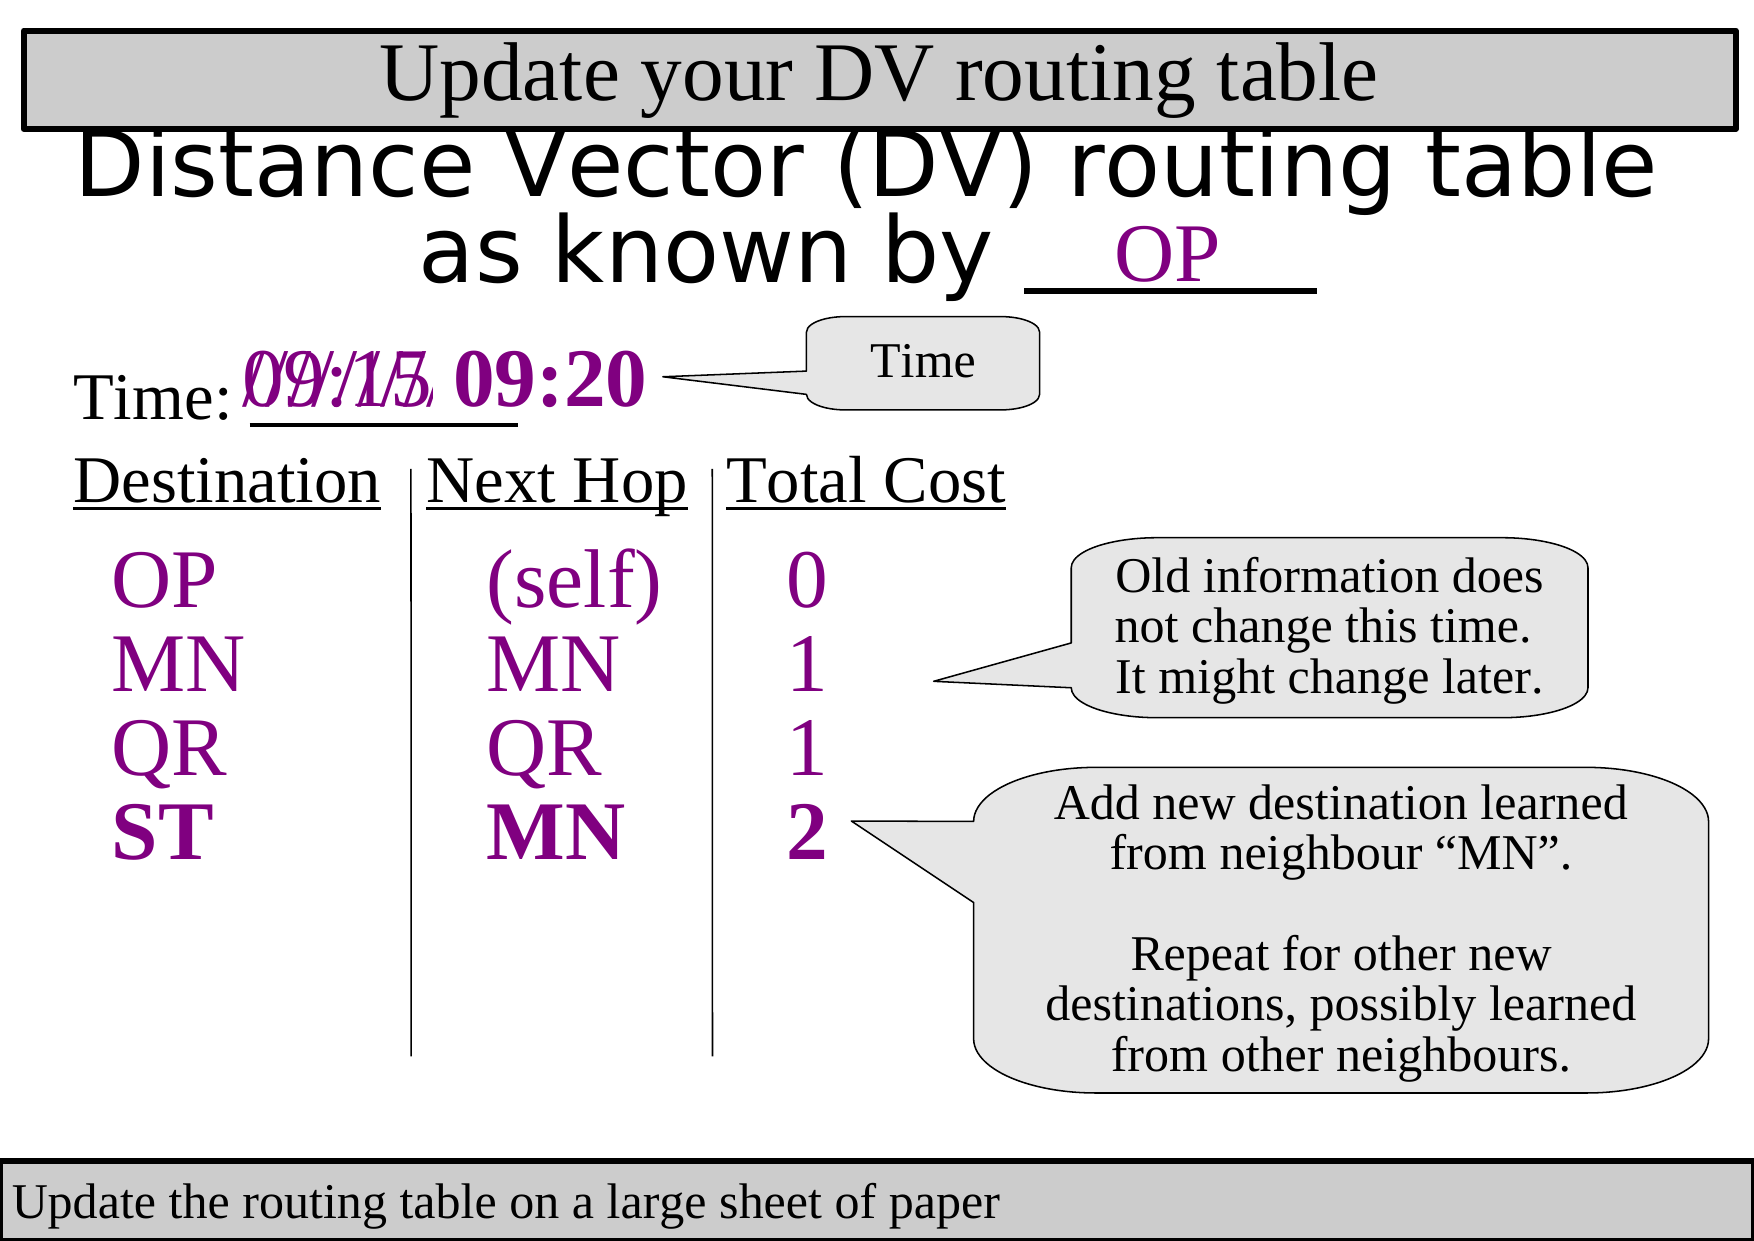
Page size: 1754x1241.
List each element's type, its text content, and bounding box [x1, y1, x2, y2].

text_box 09:15 09:20 [253, 354, 273, 404]
title Distance Vector (DV) routing table as known by [40, 129, 1695, 337]
text_box Time: Destination Next Hop Total Cost [58, 357, 1465, 1103]
text_box Time [662, 316, 1040, 410]
text_box OP (self) 0 MN MN 1 QR QR 1 ST MN 2 [111, 540, 1033, 969]
text_box 09:15 09:20 [620, 355, 632, 403]
text_box OP [1114, 214, 1230, 307]
text_box Update your DV routing table [23, 30, 1736, 129]
text_box Update the routing table on a large sheet of paper [0, 1161, 1754, 1241]
text_box 09:15 09:20 [242, 339, 644, 433]
text_box Time: Destination Next Hop Total Cost [1033, 687, 1465, 774]
text_box Add new destination learned from neighbour “MN”. Repeat for other new destinations, possibly learned from other neighbours. [851, 767, 1709, 1093]
text_box Old information does not change this time. It might change later.‏ [933, 537, 1588, 718]
